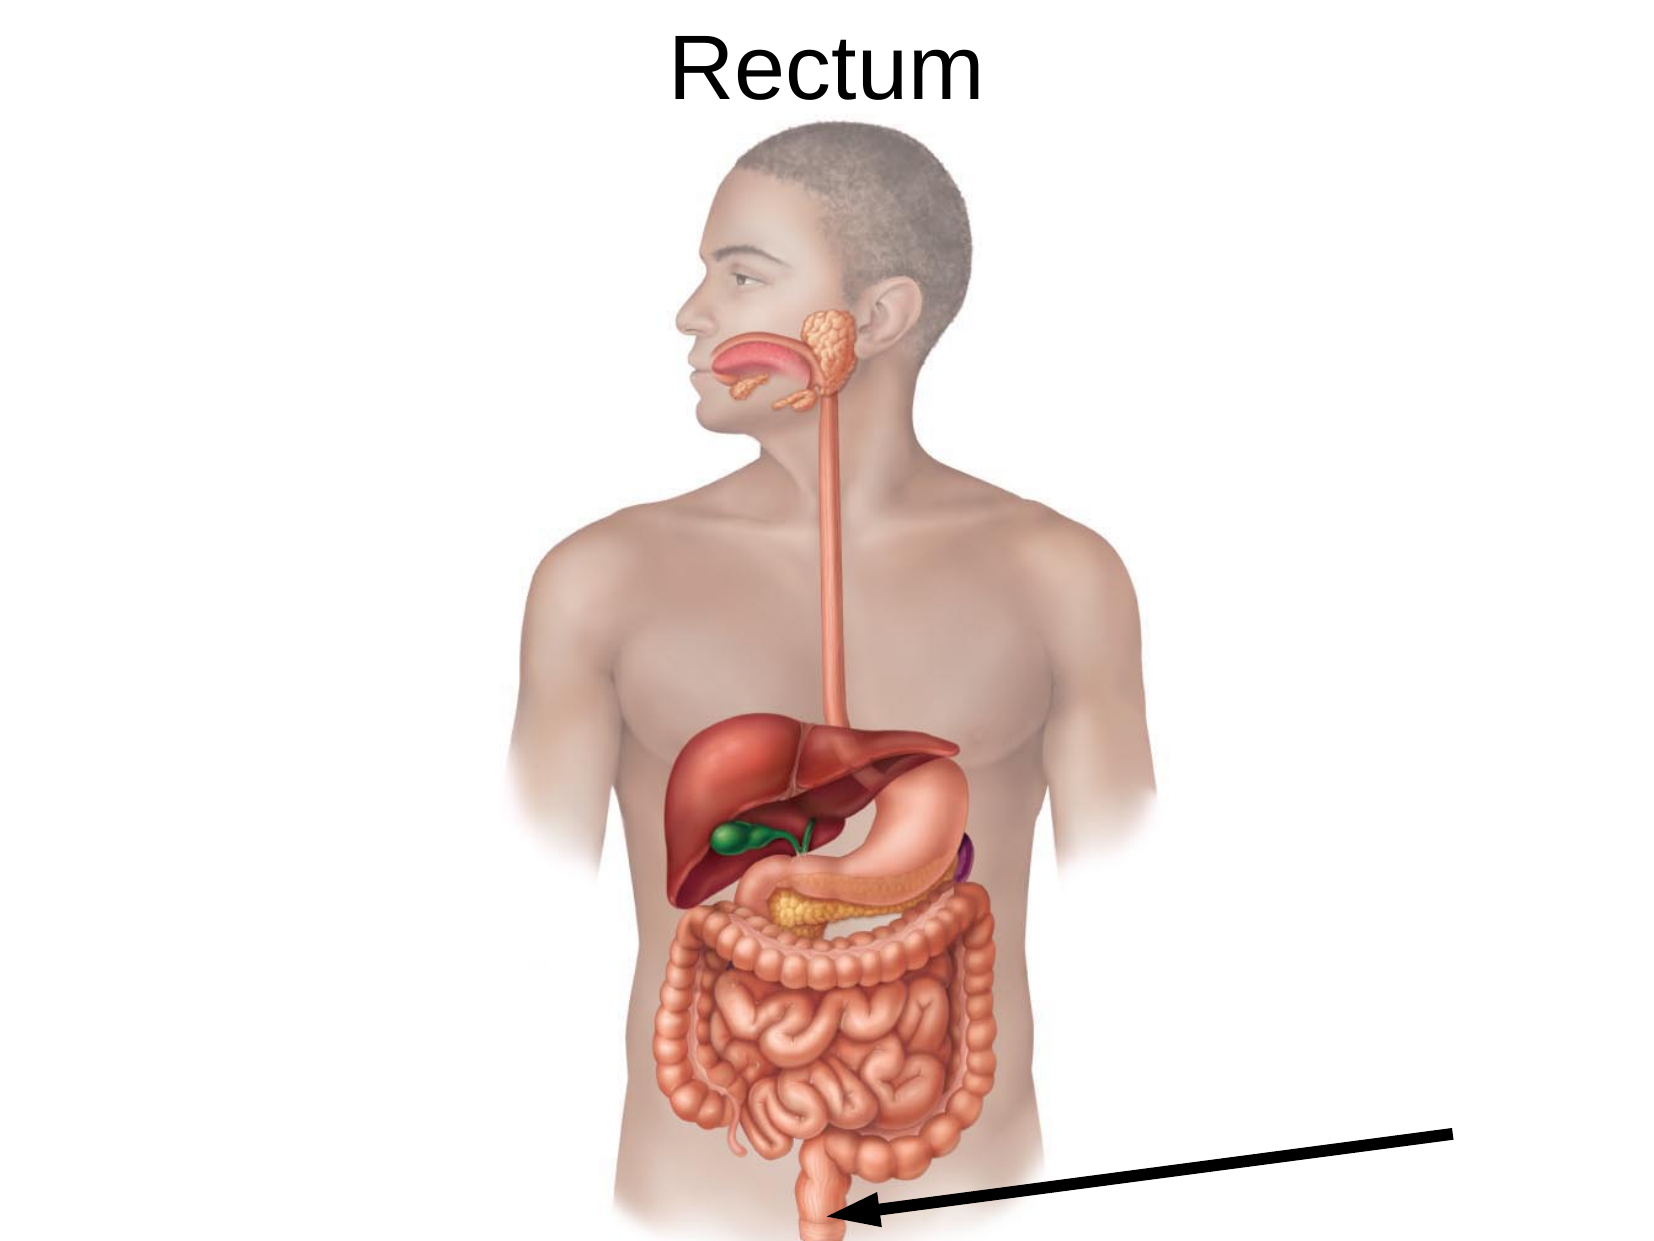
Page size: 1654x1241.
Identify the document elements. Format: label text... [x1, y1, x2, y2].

title Rectum [82, 0, 1571, 172]
picture [106, 94, 1654, 1241]
